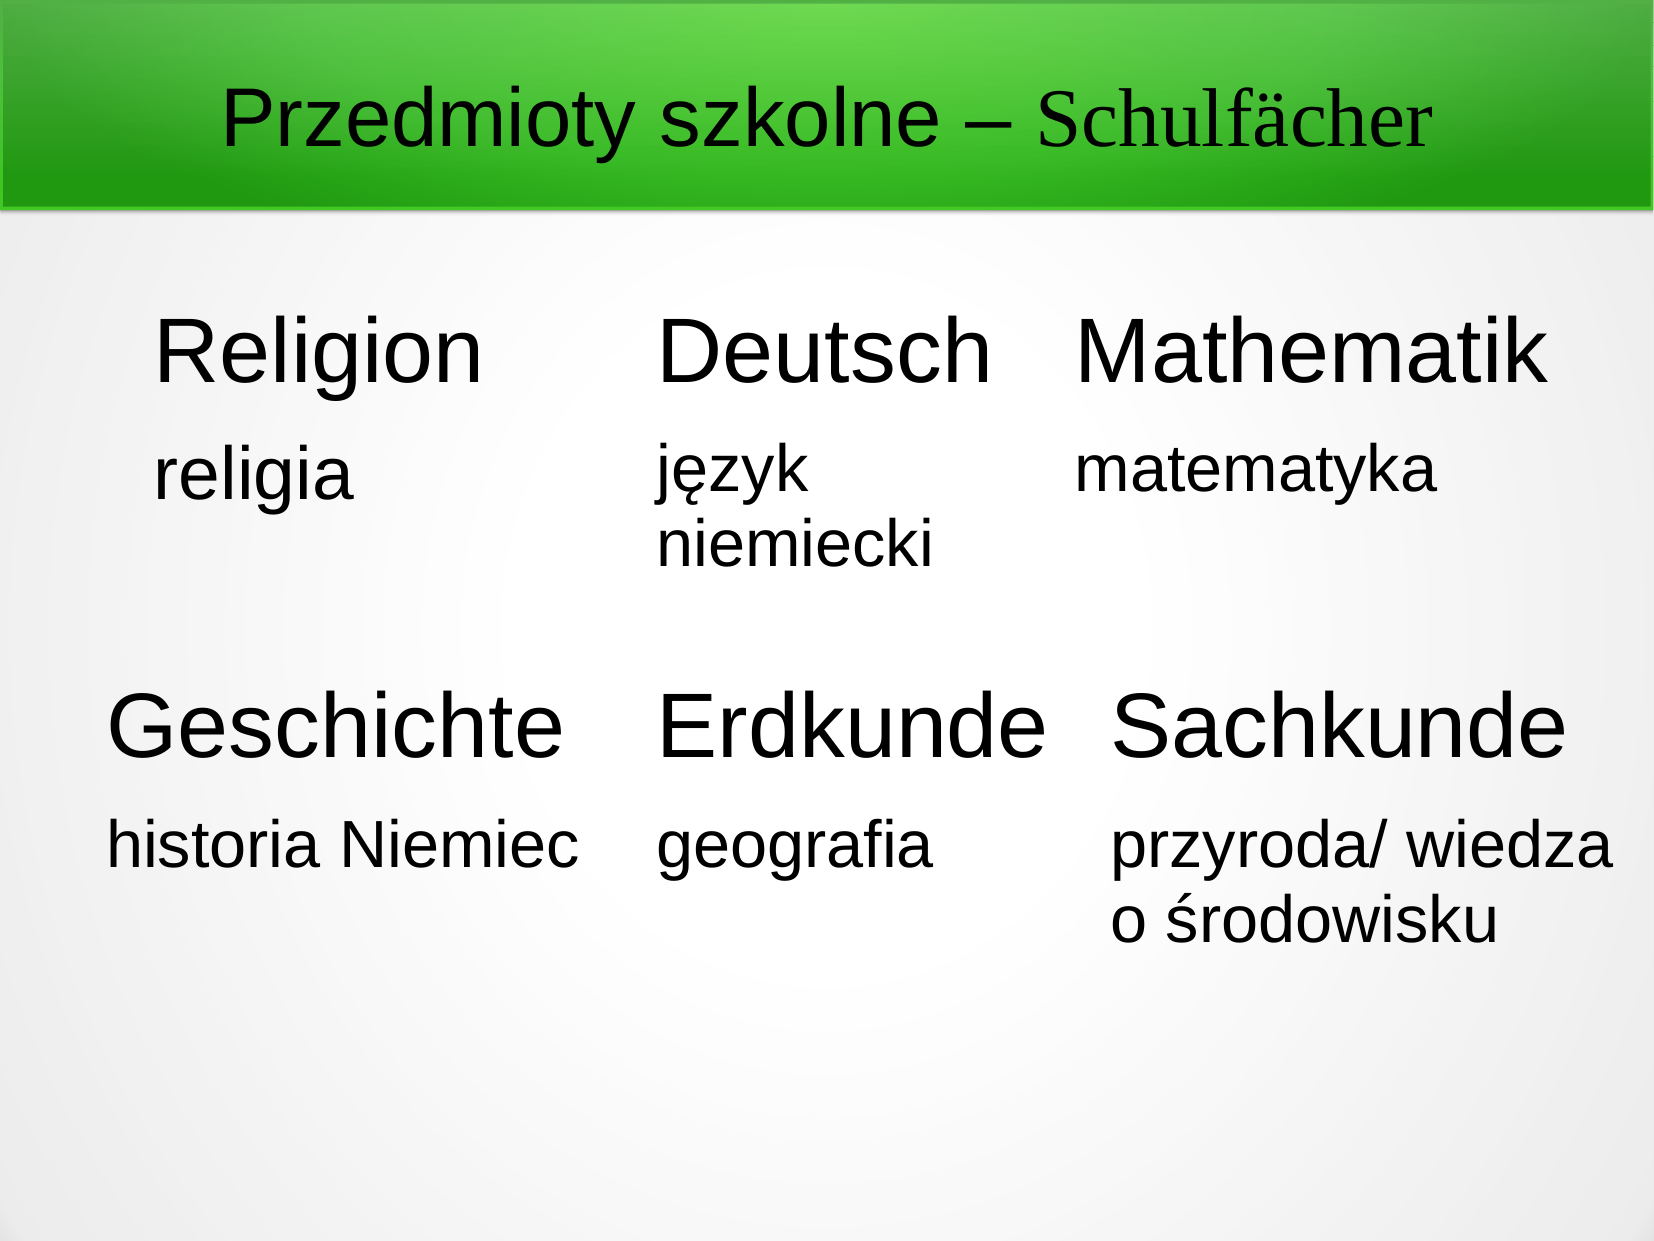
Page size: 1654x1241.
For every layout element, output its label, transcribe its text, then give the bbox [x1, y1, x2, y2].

list Mathematik matematyka [1003, 299, 1569, 643]
list Sachkunde przyroda/ wiedza o środowisku [1066, 674, 1619, 1018]
list Erdkunde geografia [586, 674, 1066, 1018]
list Geschichte historia Niemiec [35, 674, 586, 1018]
list Religion religia [82, 299, 562, 643]
list Deutsch język niemiecki [585, 299, 1003, 643]
title Przedmioty szkolne – Schulfächer [82, 47, 1571, 189]
